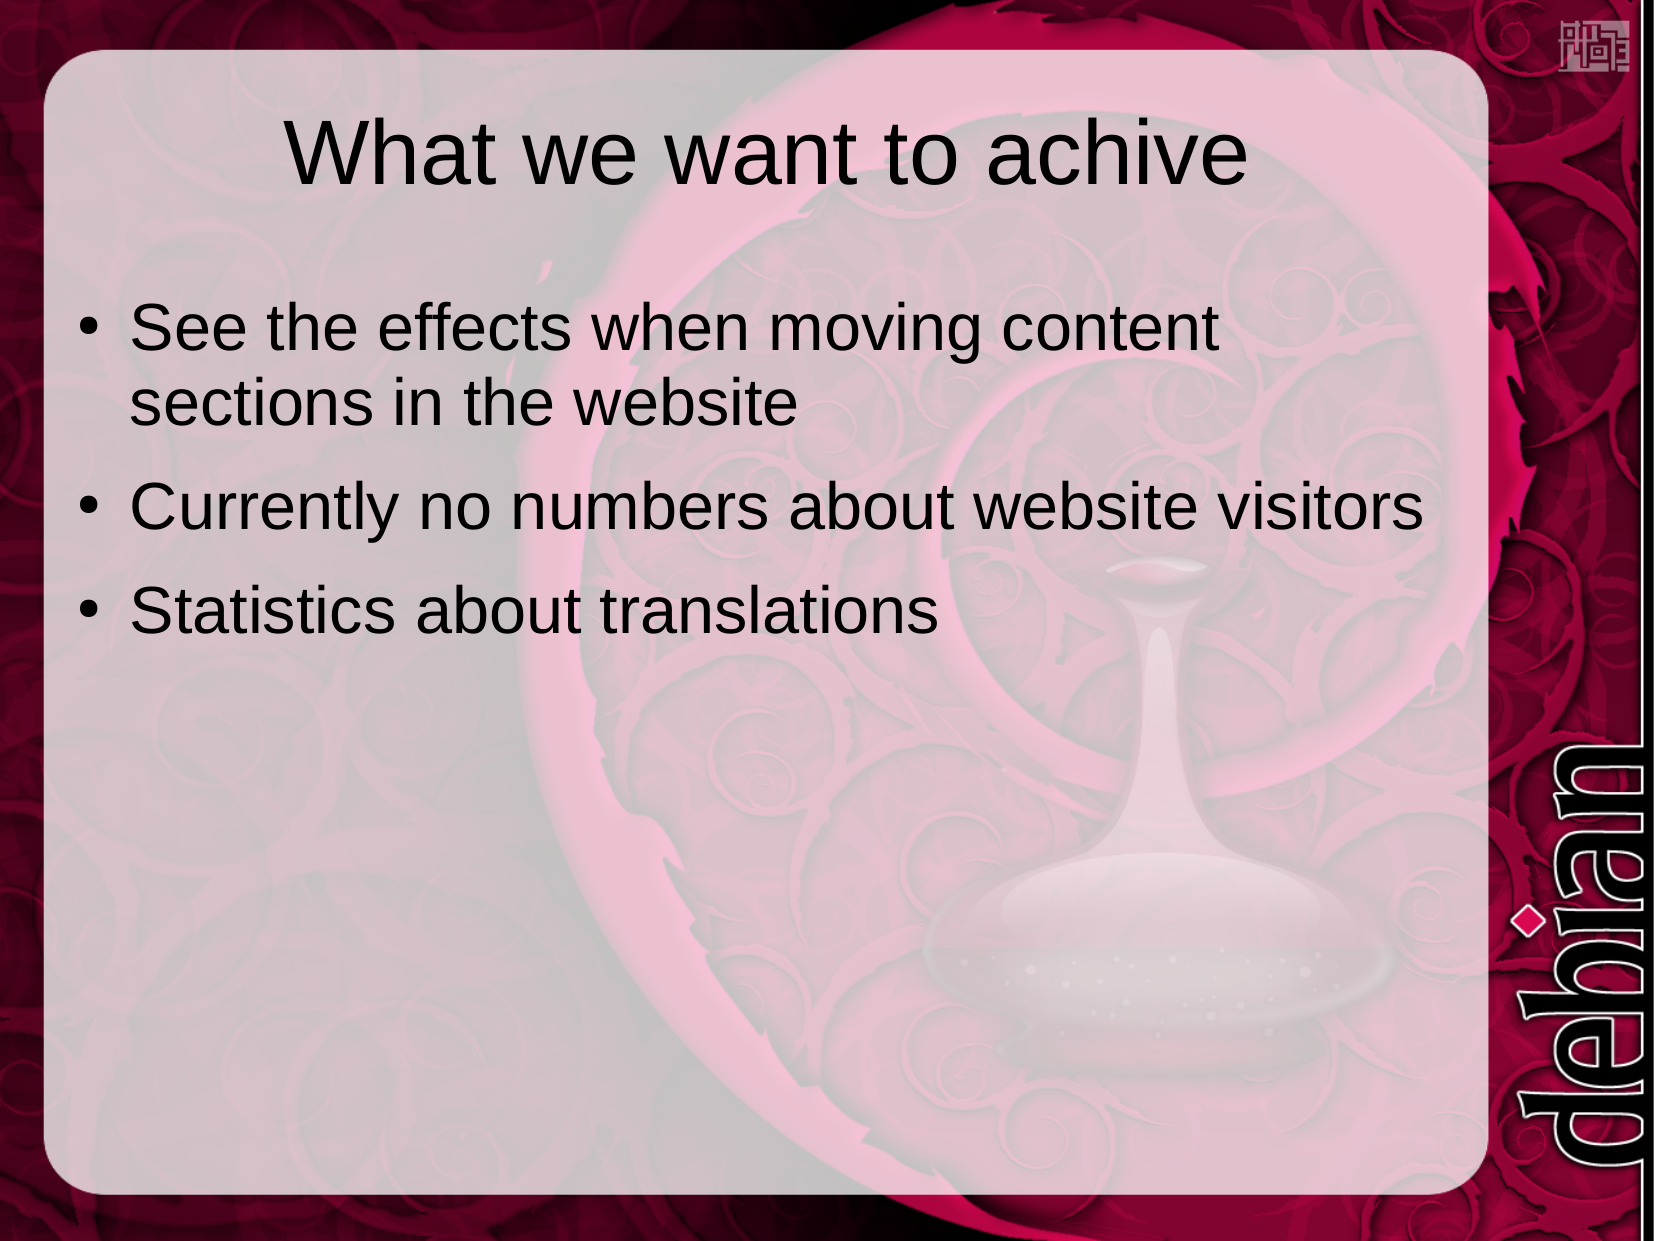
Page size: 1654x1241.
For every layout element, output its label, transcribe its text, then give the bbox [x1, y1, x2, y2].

list See the effects when moving content sections in the website Currently no numbers about website visitors Statistics about translations [59, 290, 1477, 1109]
title What we want to achive [59, 56, 1477, 250]
picture [0, 0, 1654, 1241]
